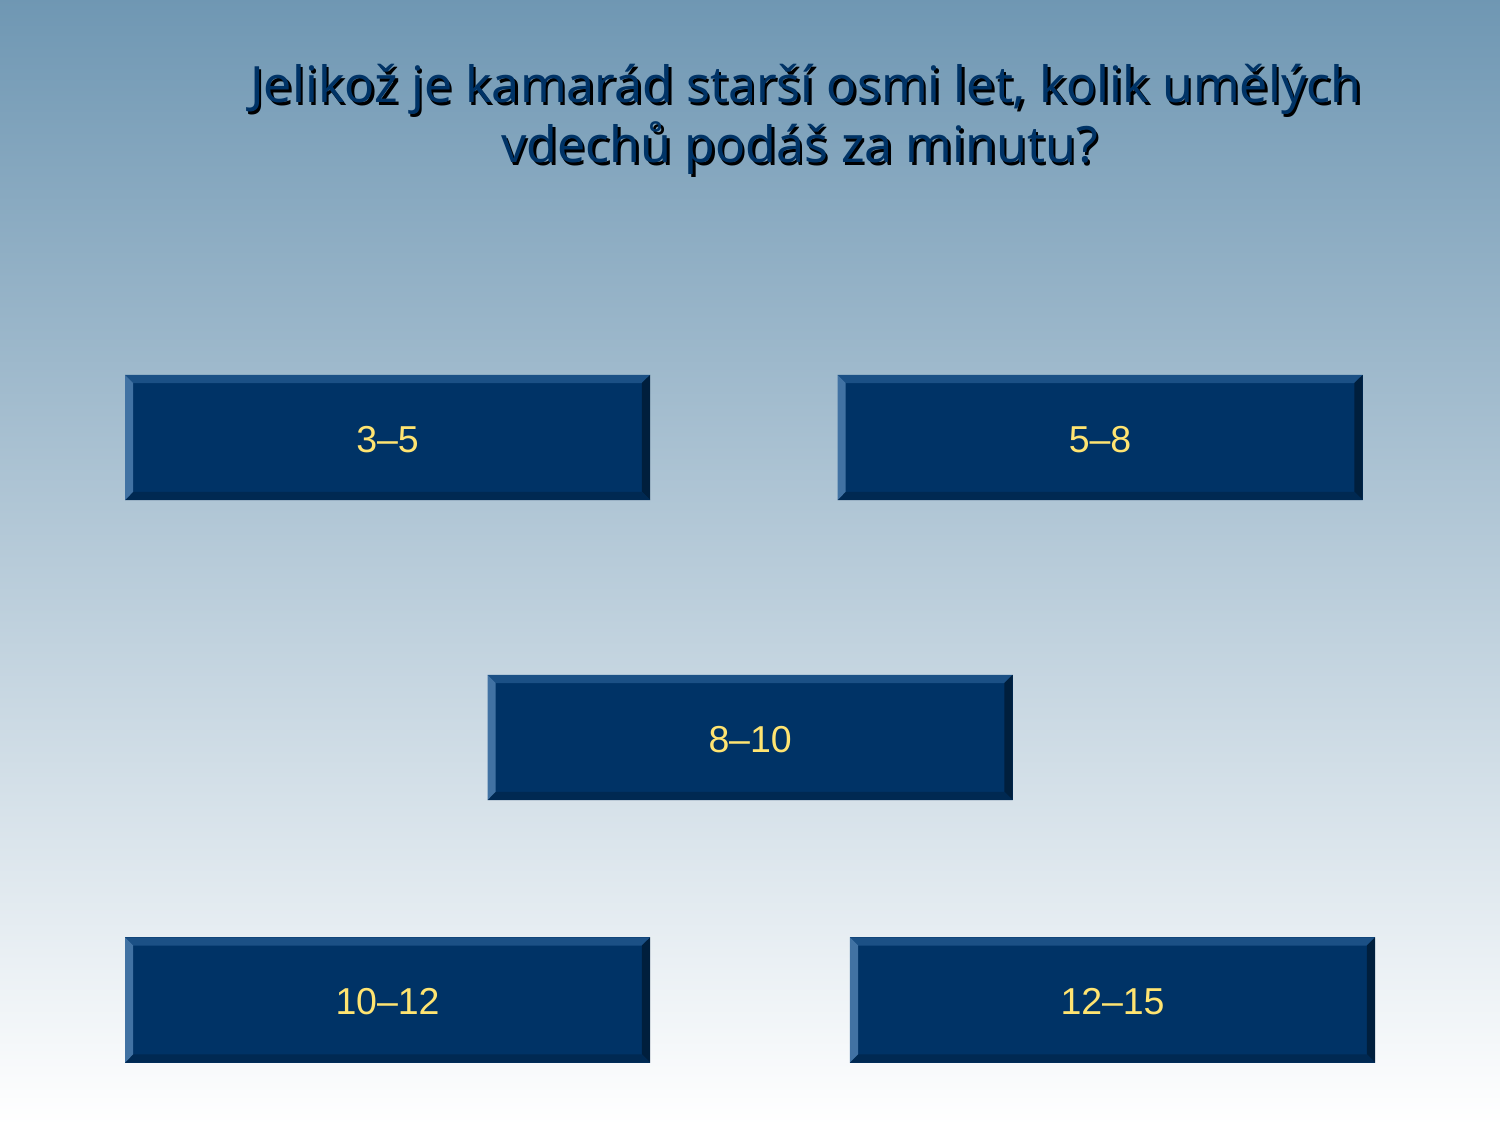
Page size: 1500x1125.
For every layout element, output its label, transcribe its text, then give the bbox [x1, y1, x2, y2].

text_box 5–8 [846, 384, 1354, 491]
text_box 10–12 [134, 946, 641, 1054]
table_cell 2 [126, 937, 649, 946]
table_cell 14–10 [488, 674, 1012, 684]
text_box 3–5 [134, 384, 641, 491]
title Jelikož je kamarád starší osmi let, kolik umělých vdechů podáš za minutu? [199, 24, 1413, 201]
table_cell 17–15 [126, 374, 650, 384]
text_box 8–10 [496, 684, 1004, 791]
text_box 12–15 [859, 946, 1366, 1054]
table_cell Dobré znalosti [838, 374, 1362, 384]
table_cell 3 [851, 937, 1374, 946]
